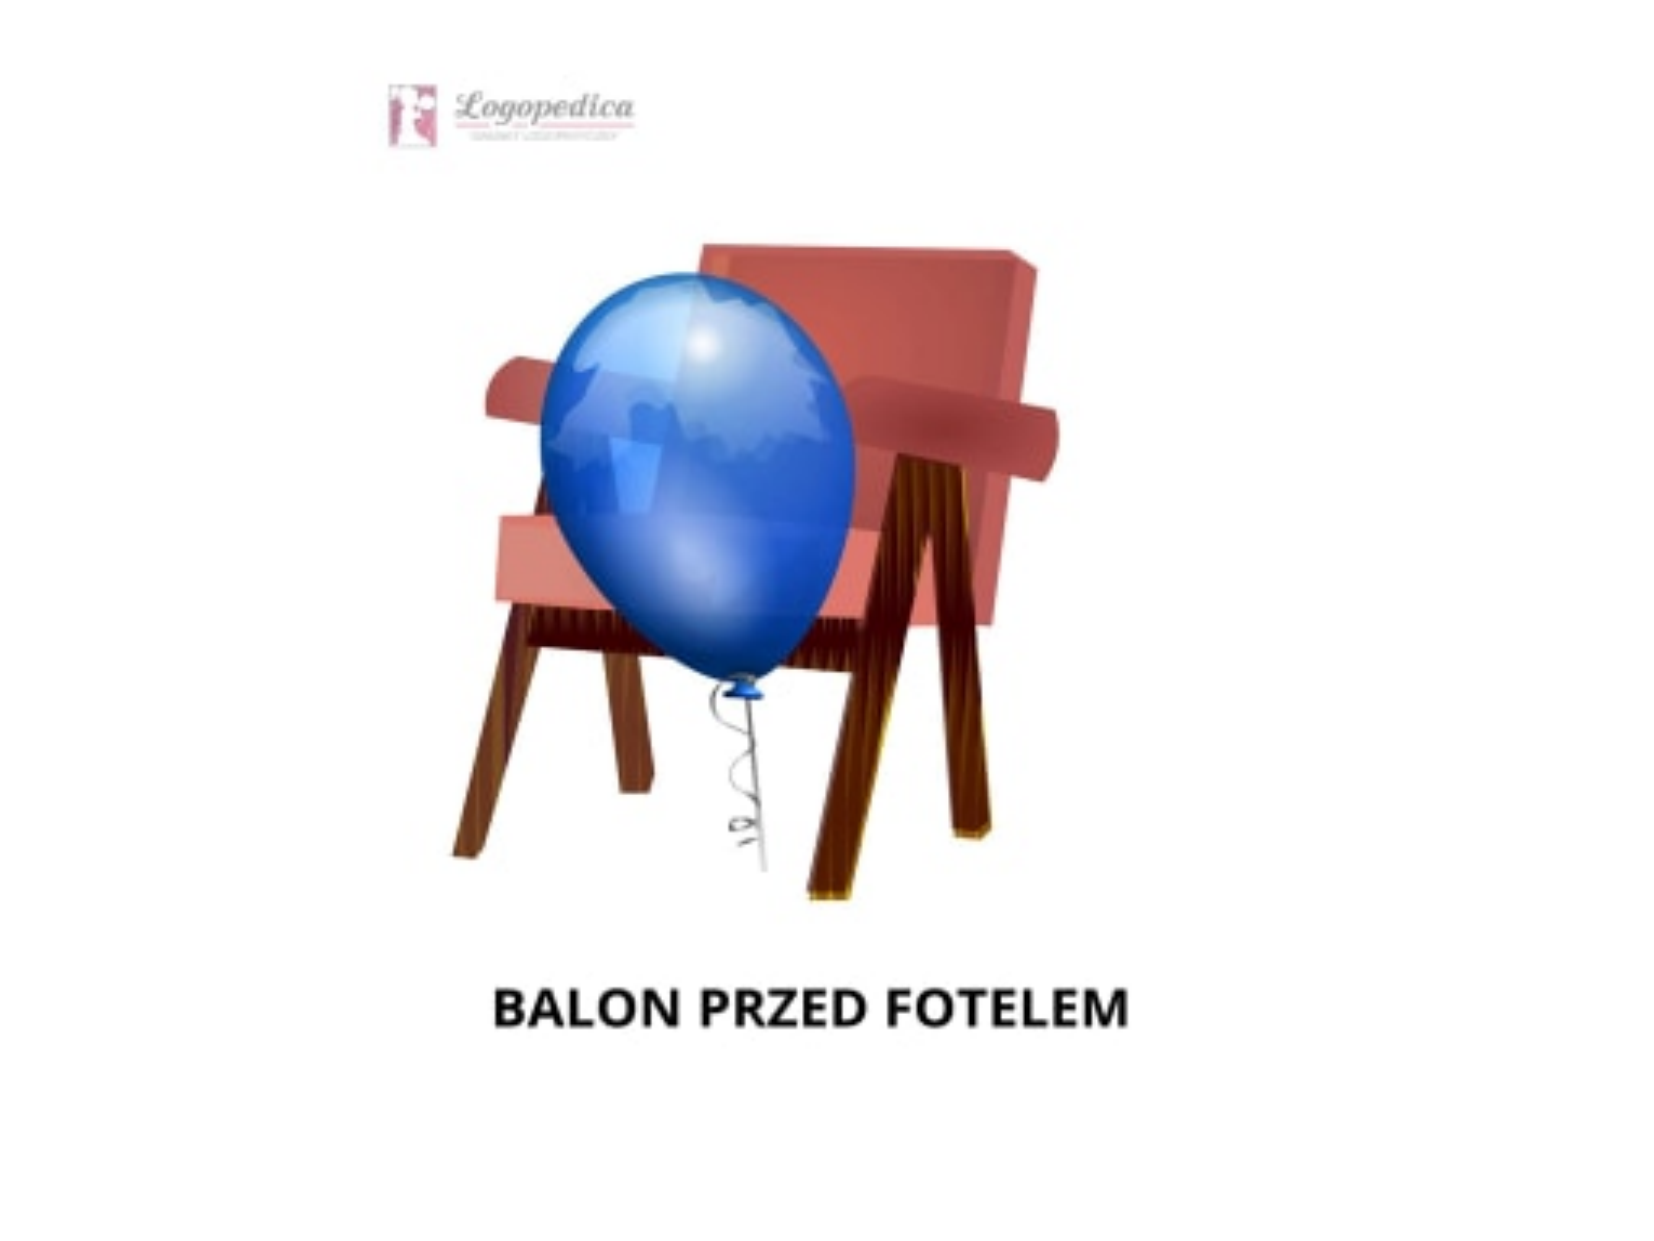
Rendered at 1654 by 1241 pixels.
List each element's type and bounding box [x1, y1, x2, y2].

picture [354, 23, 1229, 1217]
